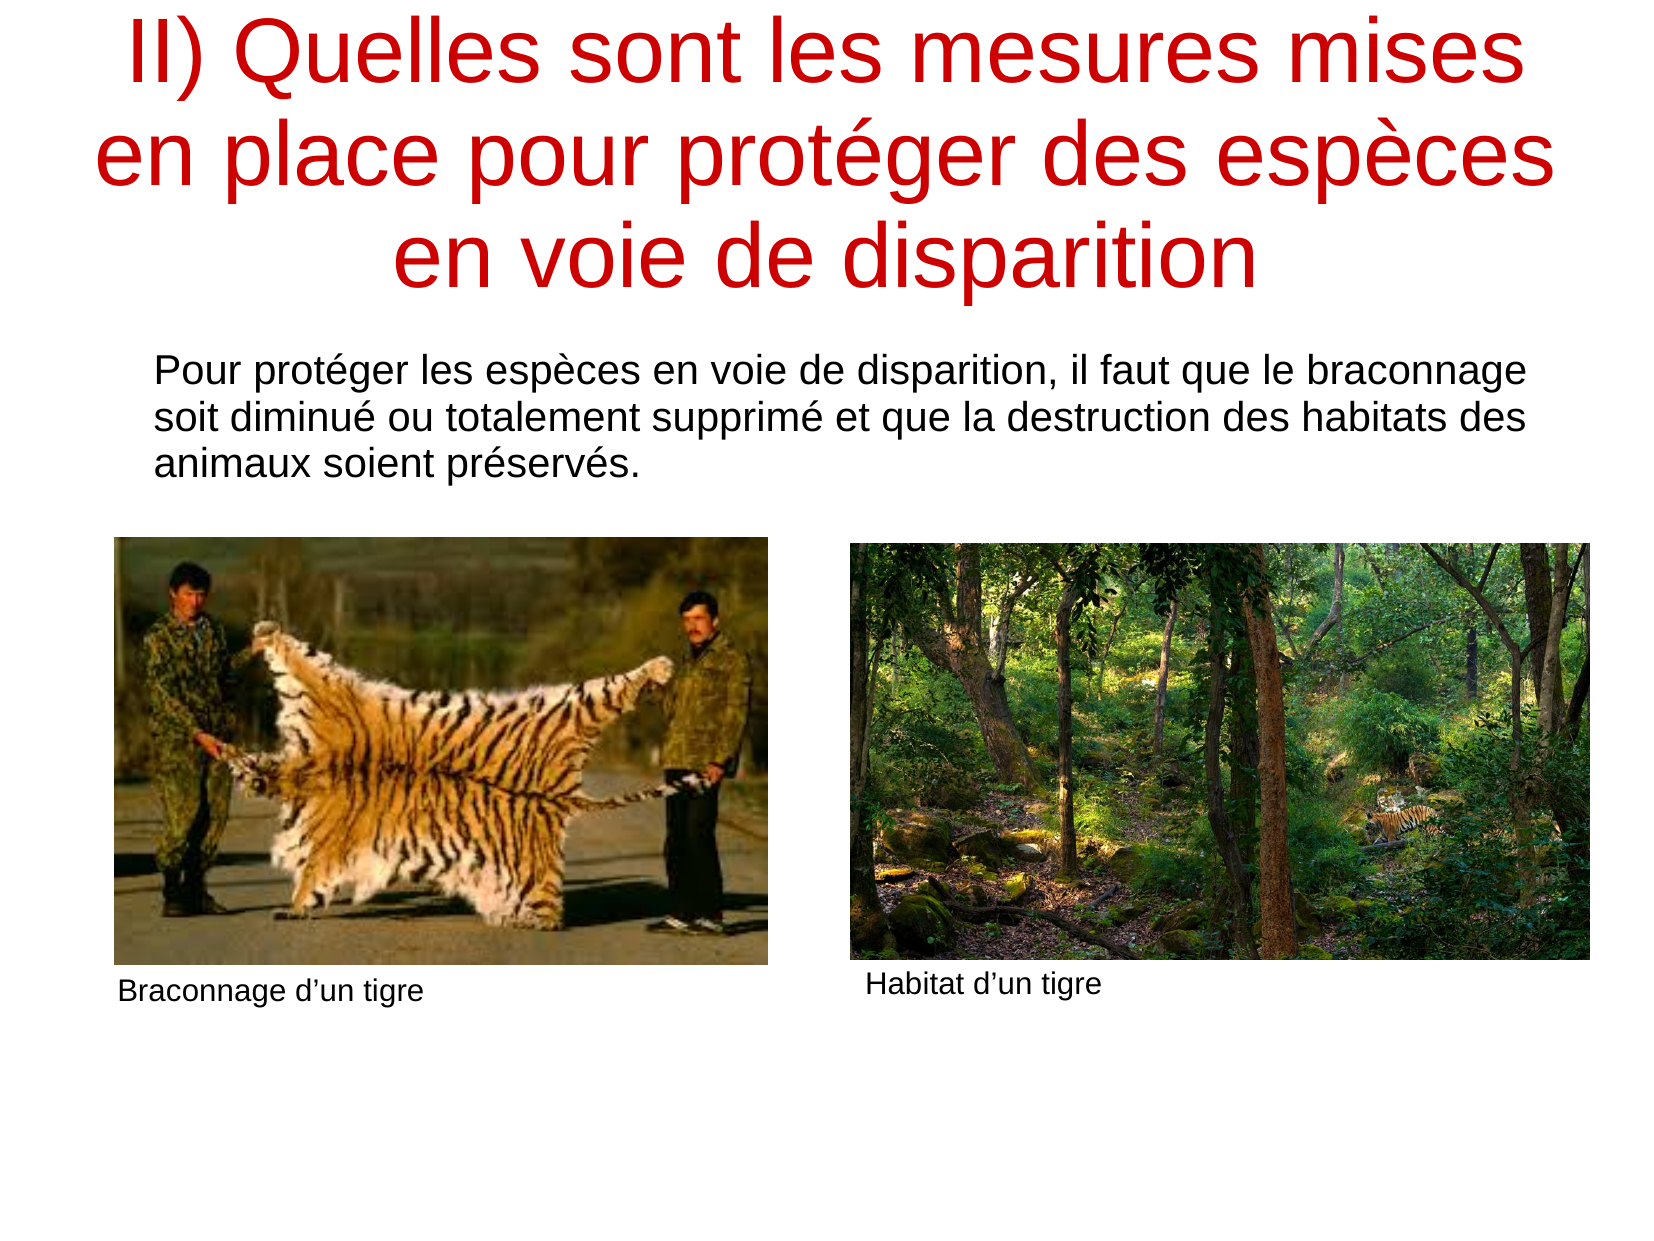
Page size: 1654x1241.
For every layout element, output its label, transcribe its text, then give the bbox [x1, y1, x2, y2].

picture [114, 537, 768, 966]
text_box Braconnage d’un tigre [102, 966, 768, 1016]
text_box Habitat d’un tigre [850, 959, 1571, 1009]
list Pour protéger les espèces en voie de disparition, il faut que le braconnage soit diminué ou totalement supprimé et que la destruction des habitats des animaux soient préservés. [82, 347, 1571, 1067]
title II) Quelles sont les mesures mises en place pour protéger des espèces en voie de disparition [82, 0, 1571, 308]
picture [850, 543, 1590, 960]
